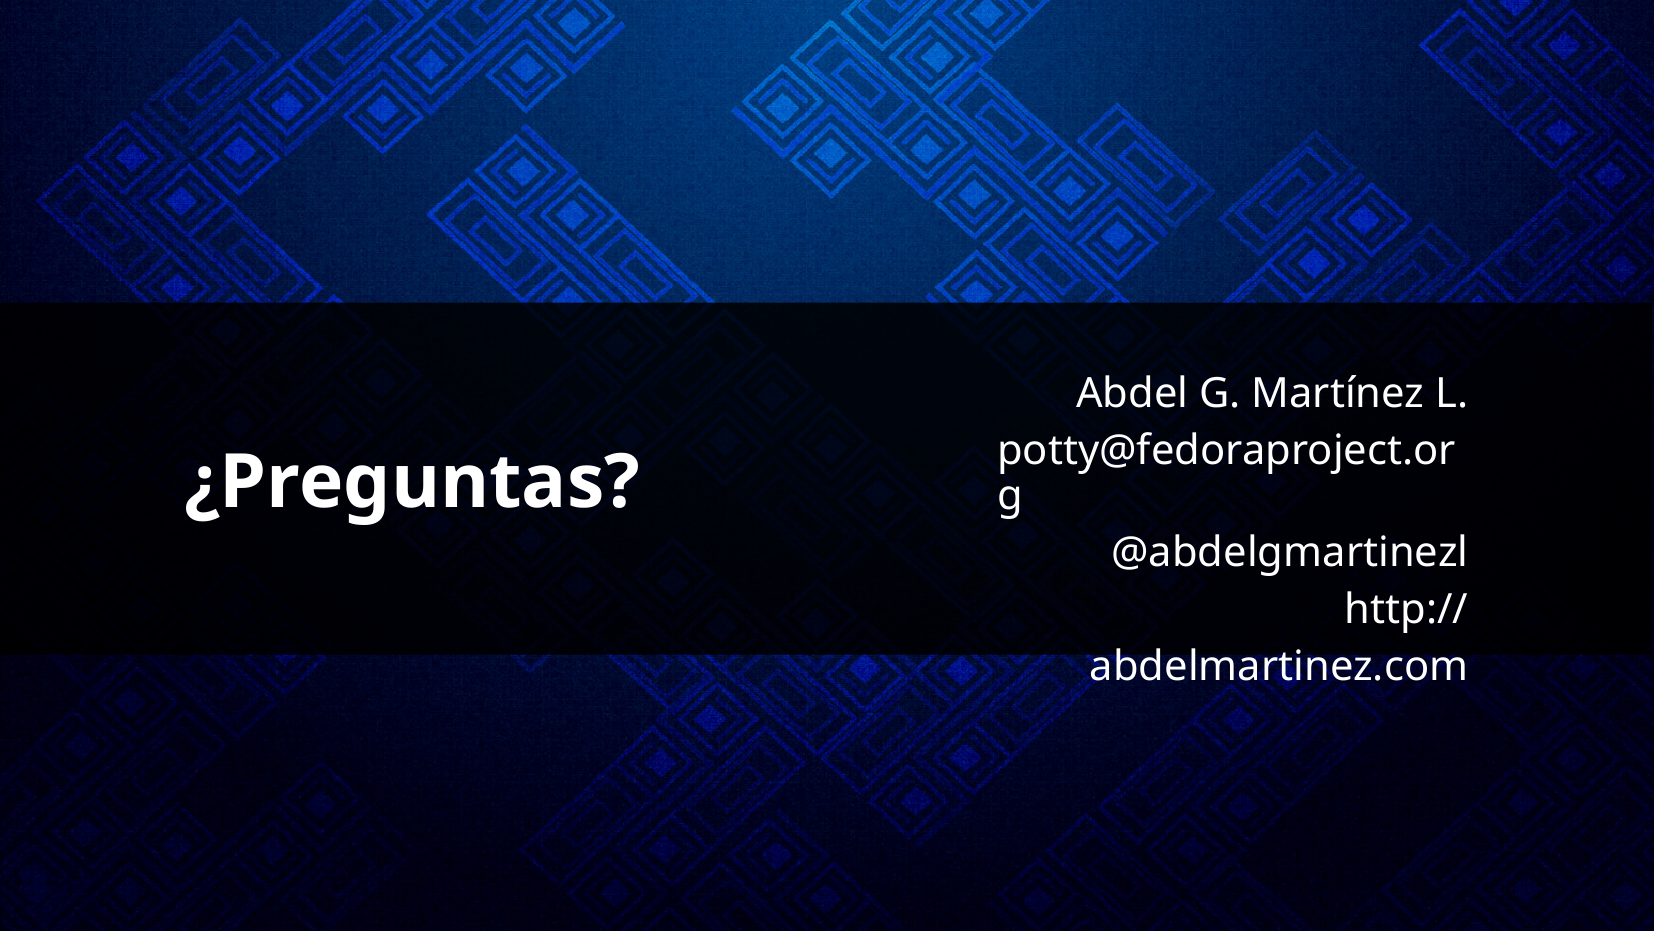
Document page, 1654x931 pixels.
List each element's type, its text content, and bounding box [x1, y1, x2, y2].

picture [0, 0, 1654, 931]
text_box ¿Preguntas? [0, 302, 825, 655]
text_box Abdel G. Martínez L. potty@fedoraproject.org @abdelgmartinezl http://abdelmartinez.com [982, 355, 1484, 596]
text_box [825, 302, 1652, 655]
picture [1120, 660, 1133, 677]
picture [1144, 660, 1156, 677]
